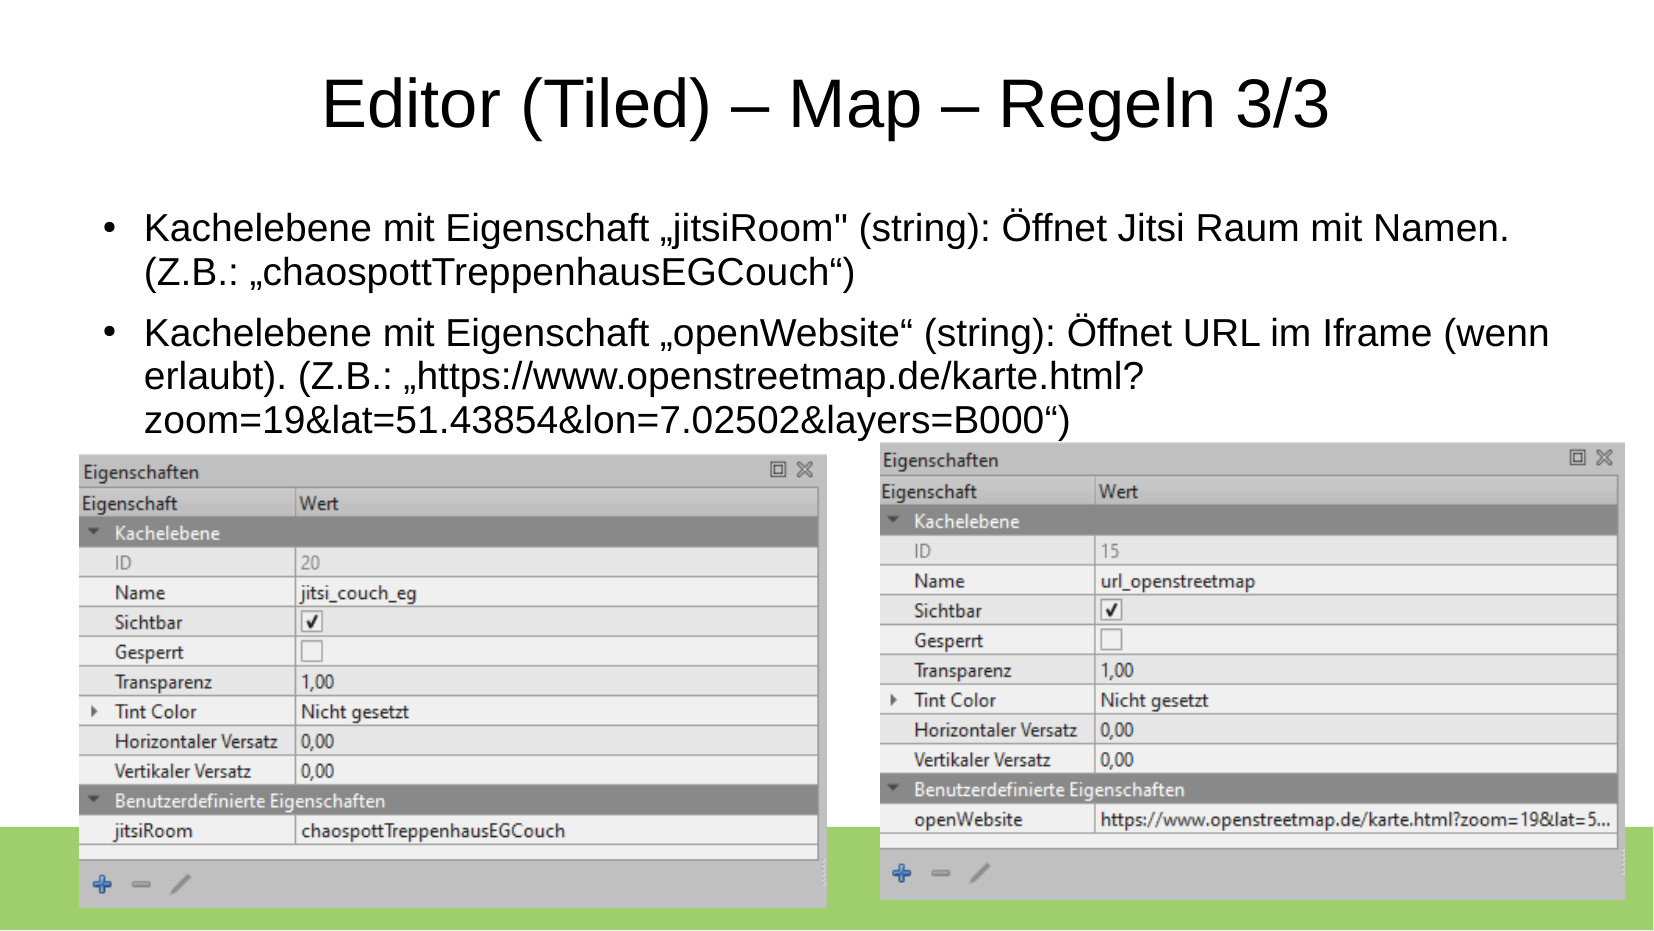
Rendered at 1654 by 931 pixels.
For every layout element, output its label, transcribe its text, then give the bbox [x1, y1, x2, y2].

list Kachelebene mit Eigenschaft „jitsiRoom" (string): Öffnet Jitsi Raum mit Namen. (Z.B.: „chaospottTreppenhausEGCouch“) Kachelebene mit Eigenschaft „openWebsite“ (string): Öffnet URL im Iframe (wenn erlaubt). (Z.B.: „https://www.openstreetmap.de/karte.html?zoom=19&lat=51.43854&lon=7.02502&layers=B000“) [88, 206, 1565, 443]
title Editor (Tiled) – Map – Regeln 3/3 [88, 29, 1565, 178]
picture [79, 454, 827, 908]
picture [880, 442, 1625, 900]
